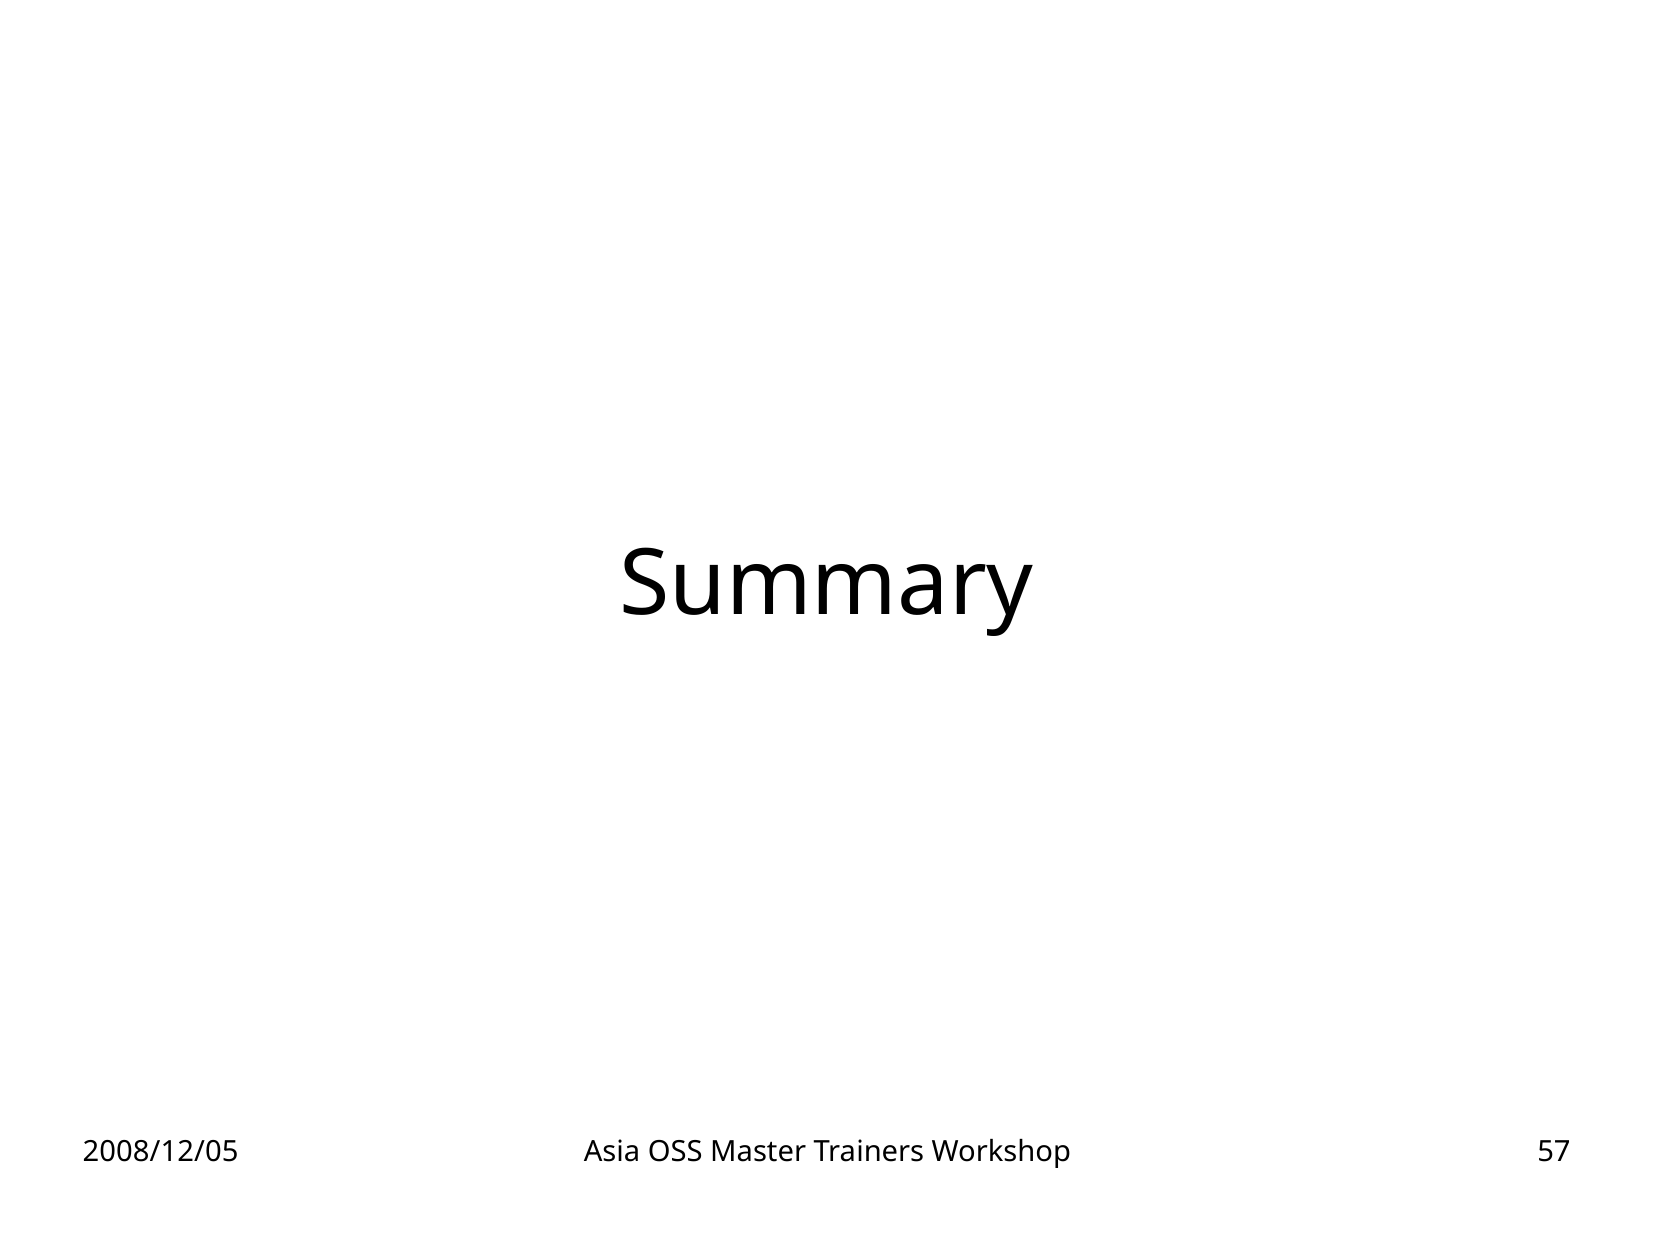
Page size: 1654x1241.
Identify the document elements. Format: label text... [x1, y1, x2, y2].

title Summary [82, 49, 1571, 1109]
